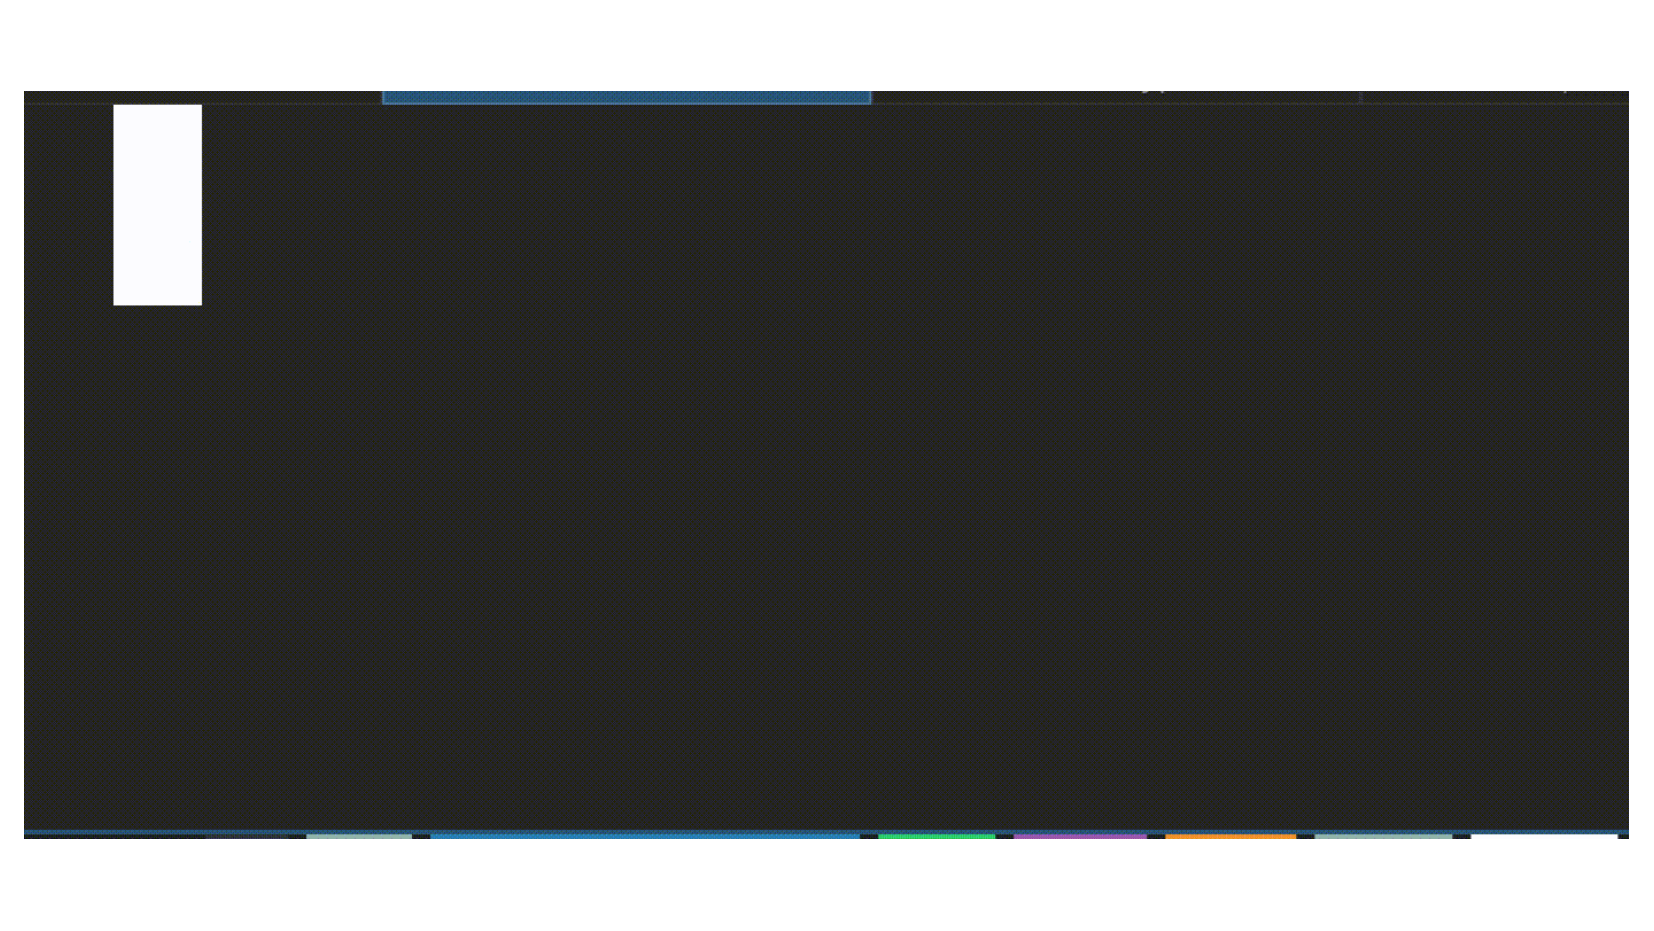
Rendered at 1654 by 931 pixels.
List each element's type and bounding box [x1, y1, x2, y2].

picture [24, 91, 1629, 839]
